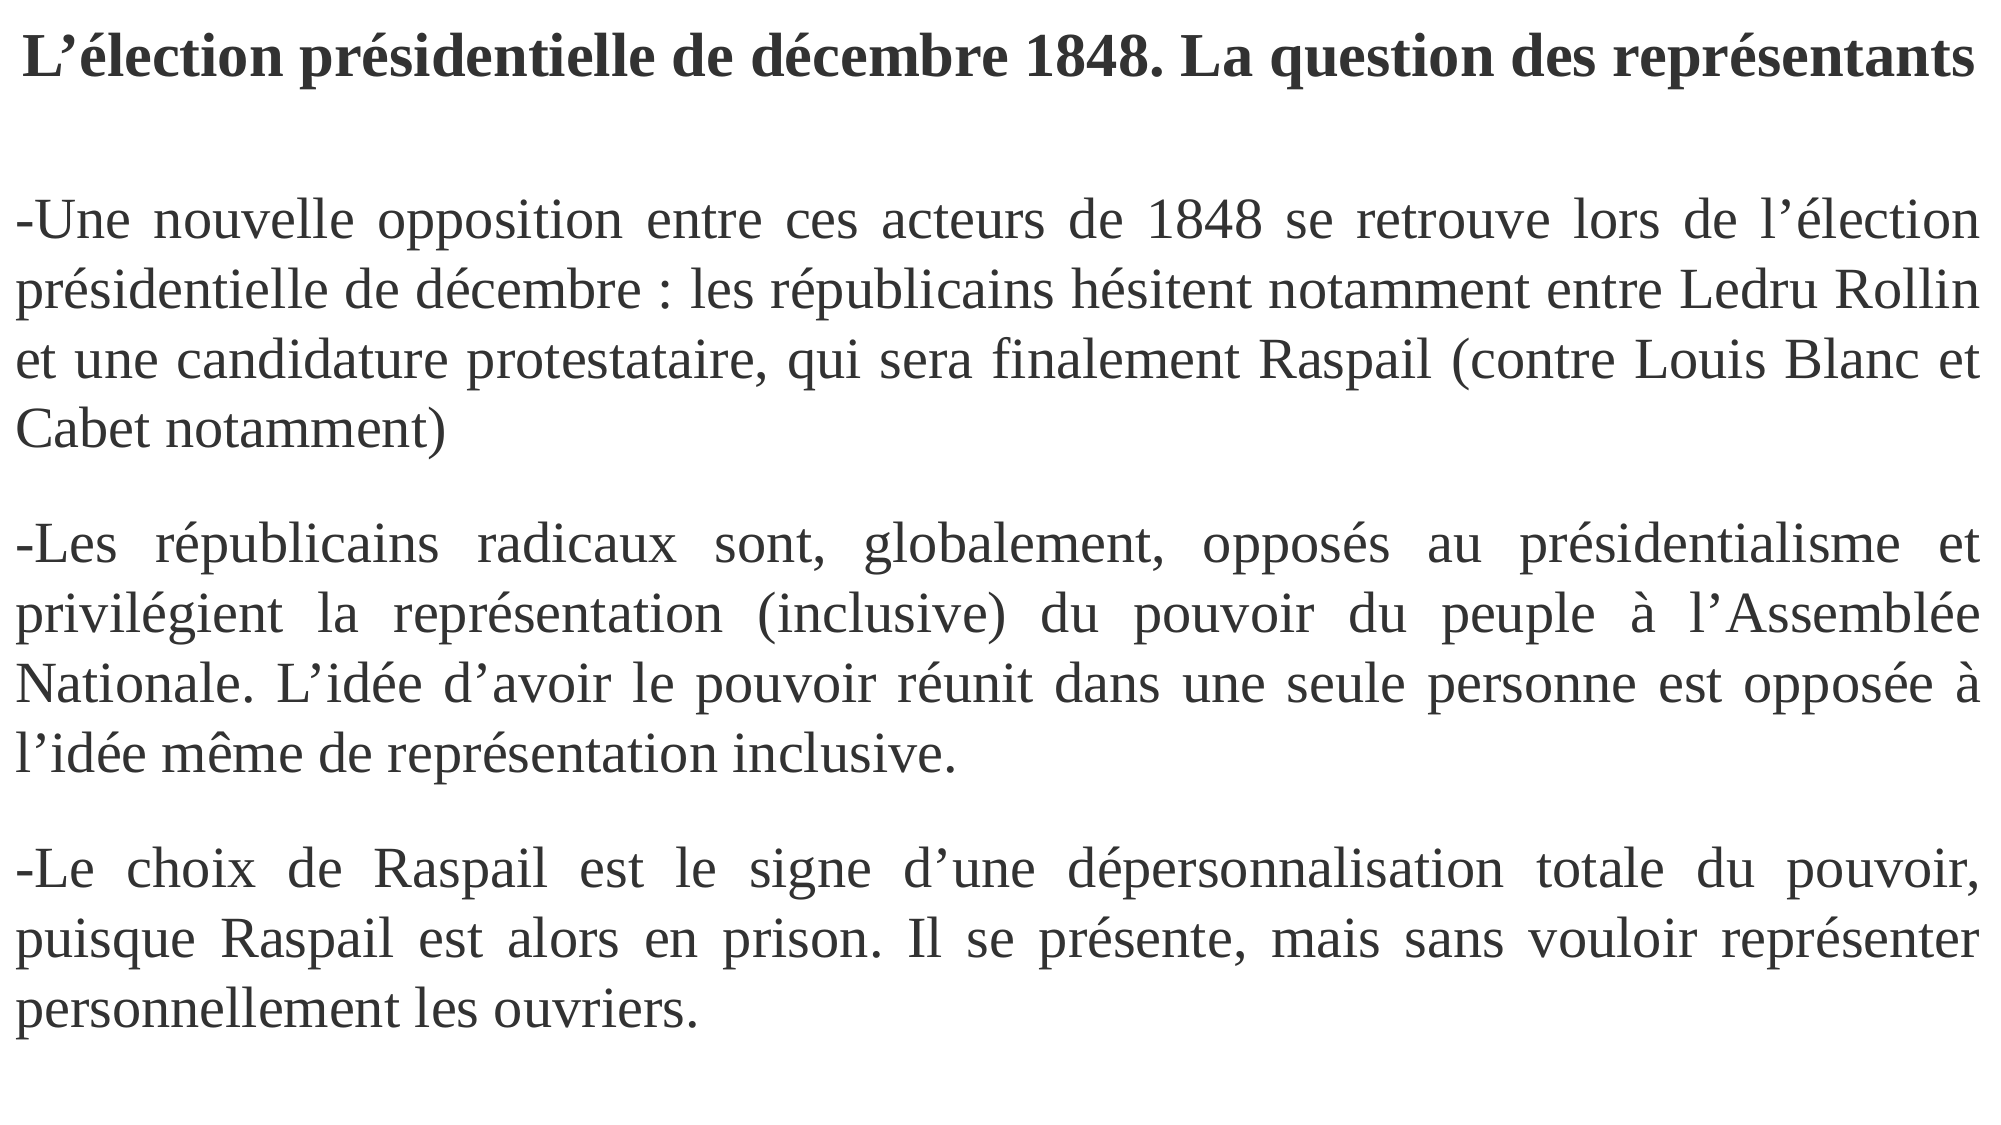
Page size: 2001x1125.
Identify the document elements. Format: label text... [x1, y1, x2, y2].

title L’élection présidentielle de décembre 1848. La question des représentants [0, 1, 2000, 112]
list -Une nouvelle opposition entre ces acteurs de 1848 se retrouve lors de l’élection présidentielle de décembre : les républicains hésitent notamment entre Ledru Rollin et une candidature protestataire, qui sera finalement Raspail (contre Louis Blanc et Cabet notamment) -Les républicains radicaux sont, globalement, opposés au présidentialisme et privilégient la représentation (inclusive) du pouvoir du peuple à l’Assemblée Nationale. L’idée d’avoir le pouvoir réunit dans une seule personne est opposée à l’idée même de représentation inclusive. -Le choix de Raspail est le signe d’une dépersonnalisation totale du pouvoir, puisque Raspail est alors en prison. Il se présente, mais sans vouloir représenter personnellement les ouvriers. [0, 172, 2000, 1123]
